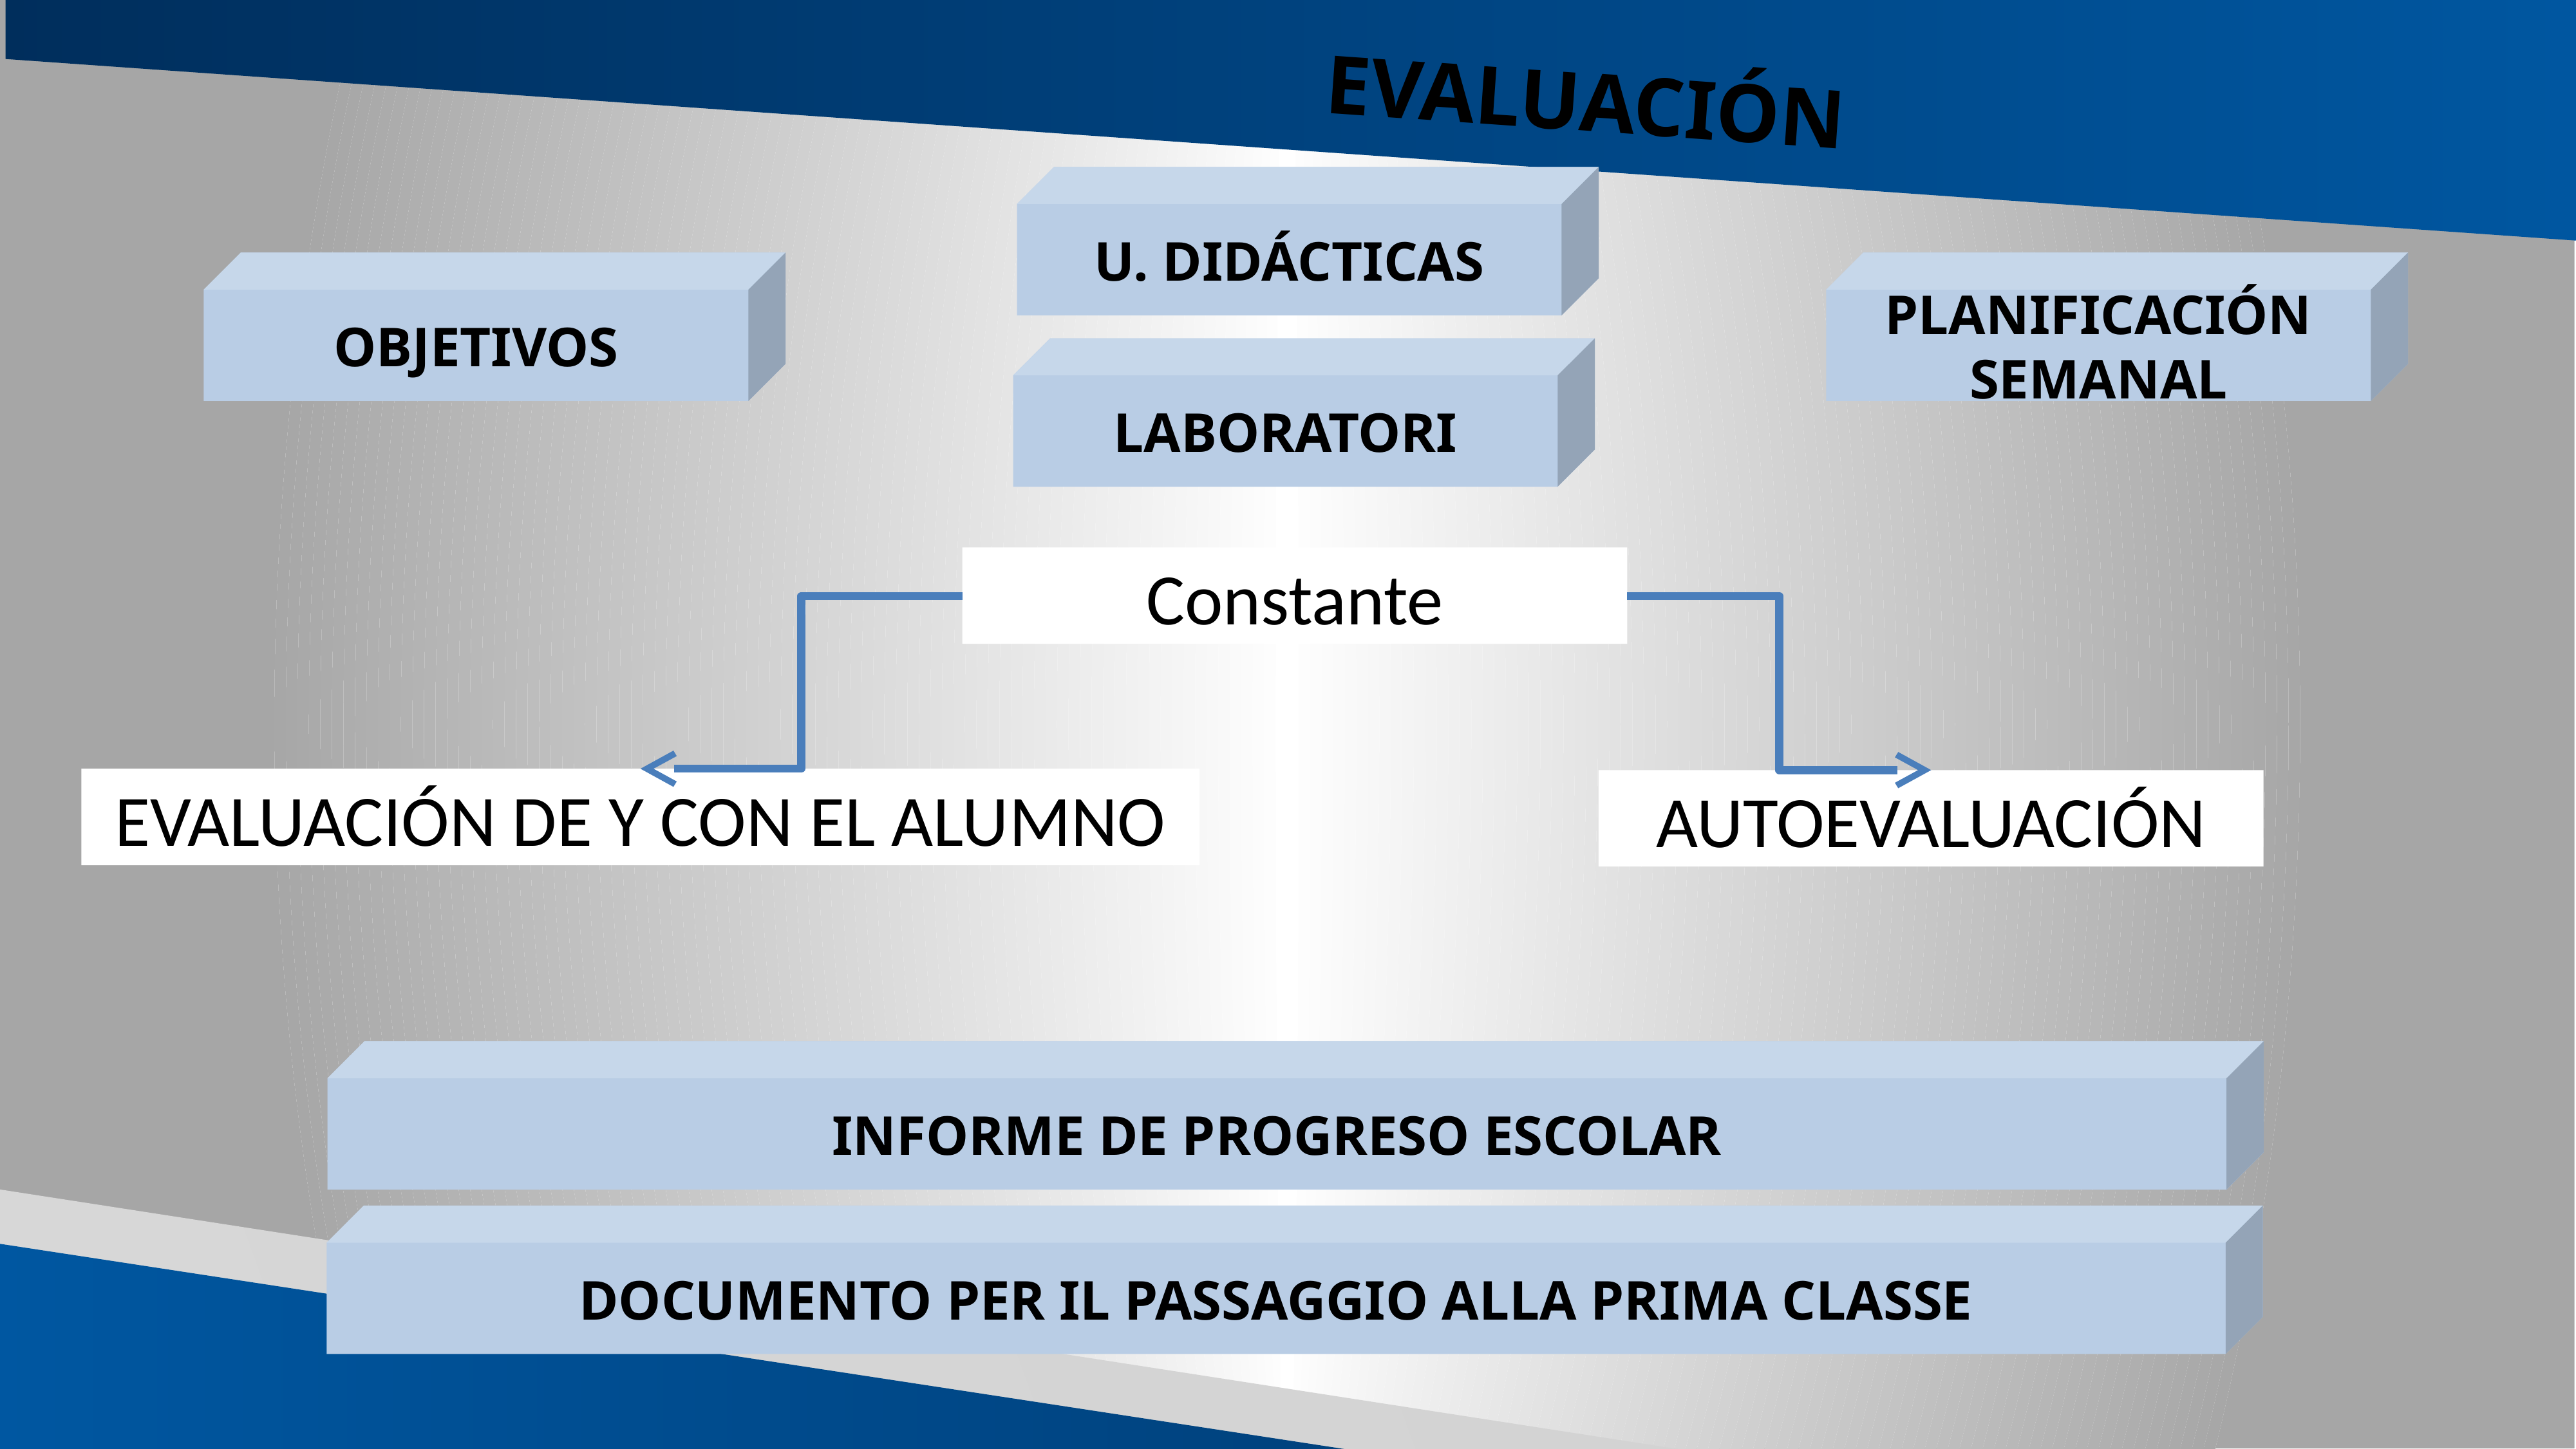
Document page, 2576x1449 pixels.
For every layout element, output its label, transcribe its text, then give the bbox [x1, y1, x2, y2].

text_box EVALUACIÓN [1313, 0, 1863, 171]
text_box OBJETIVOS [203, 290, 748, 401]
text_box EVALUACIÓN DE Y CON EL ALUMNO [81, 769, 1200, 866]
text_box [0, 1189, 1678, 1449]
text_box DOCUMENTO PER IL PASSAGGIO ALLA PRIMA CLASSE [326, 1243, 2225, 1354]
text_box INFORME DE PROGRESO ESCOLAR [327, 1079, 2226, 1190]
text_box AUTOEVALUACIÓN [1598, 770, 2264, 867]
text_box Constante [962, 547, 1628, 644]
text_box U. DIDÁCTICAS [1017, 204, 1561, 315]
text_box PLANIFICACIÓN SEMANAL [1826, 290, 2371, 401]
text_box LABORATORI [1013, 376, 1557, 487]
text_box [5, 0, 2576, 241]
